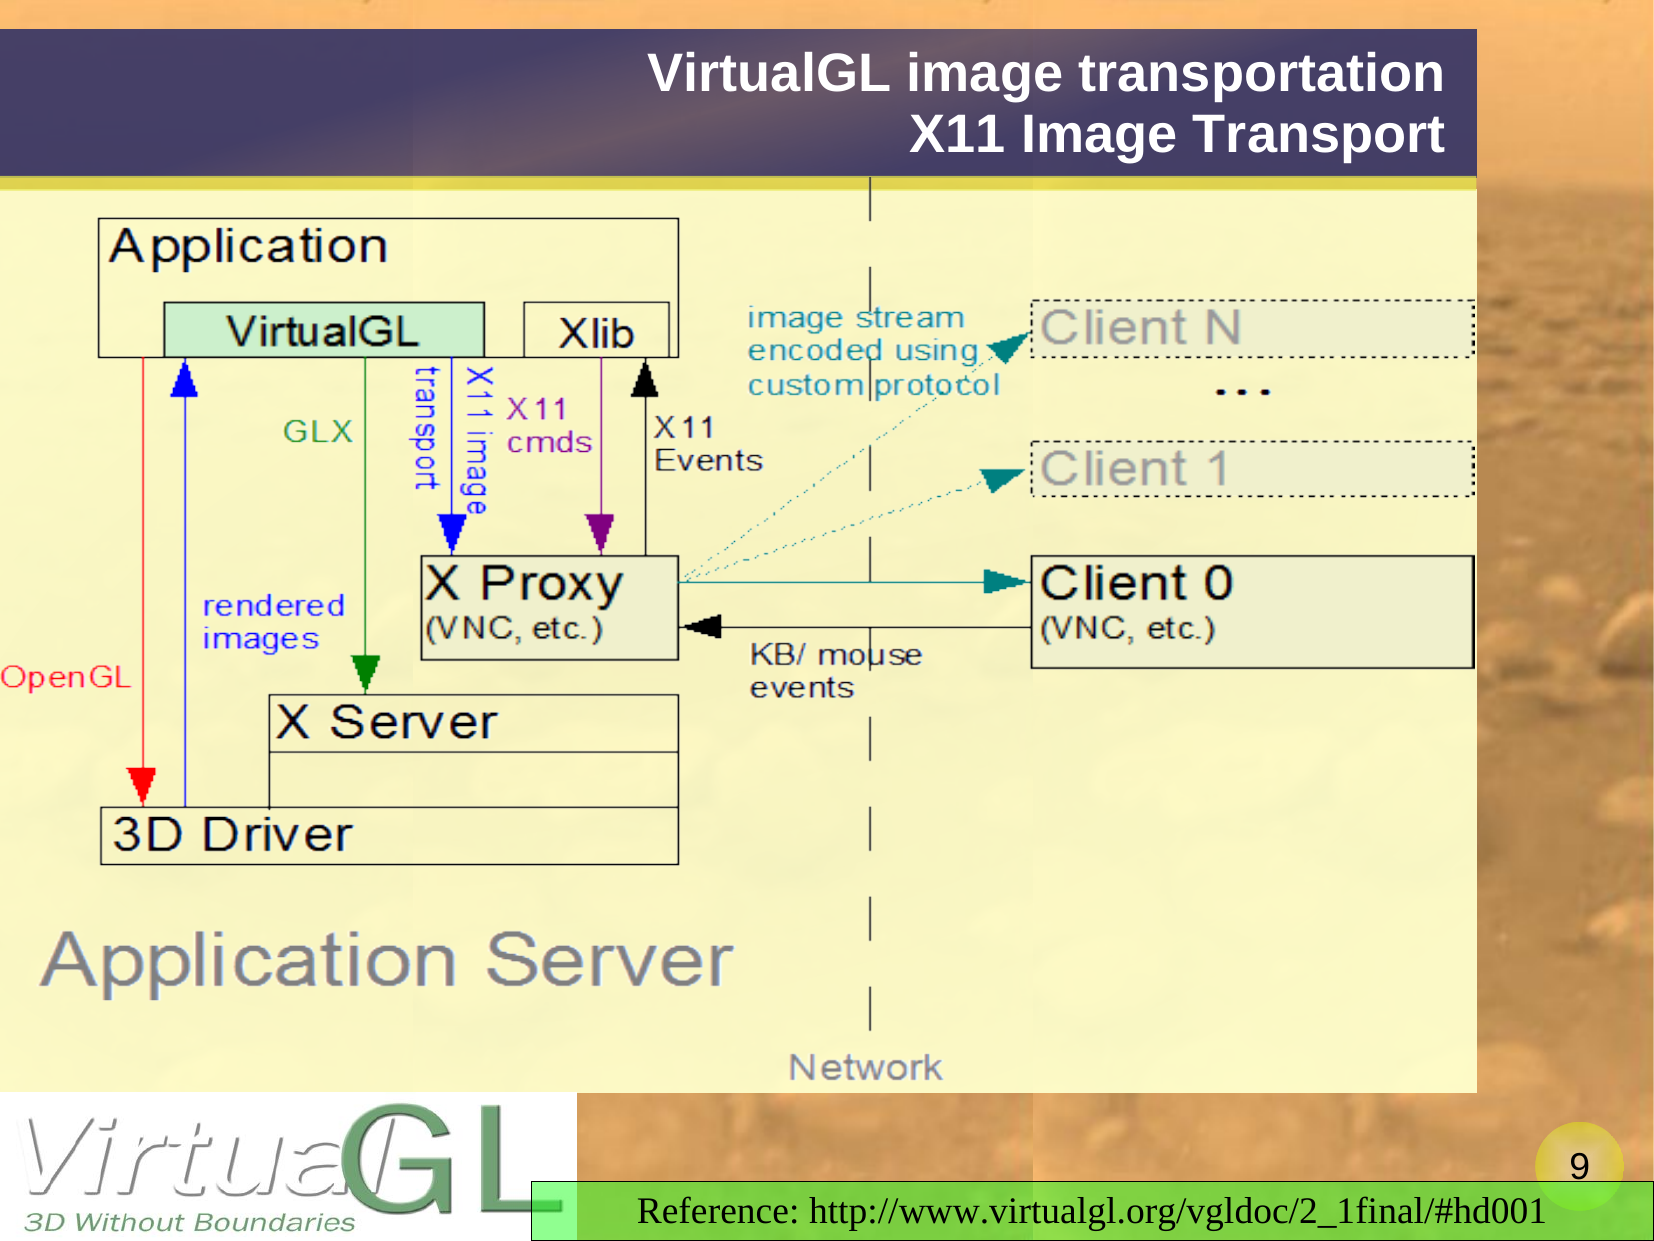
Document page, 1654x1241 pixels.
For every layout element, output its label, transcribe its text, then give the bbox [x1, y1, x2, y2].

picture [0, 0, 1654, 1181]
title VirtualGL image transportation X11 Image Transport [29, 41, 1447, 166]
text_box Reference: http://www.virtualgl.org/vgldoc/2_1final/#hd001 [531, 1181, 1654, 1241]
